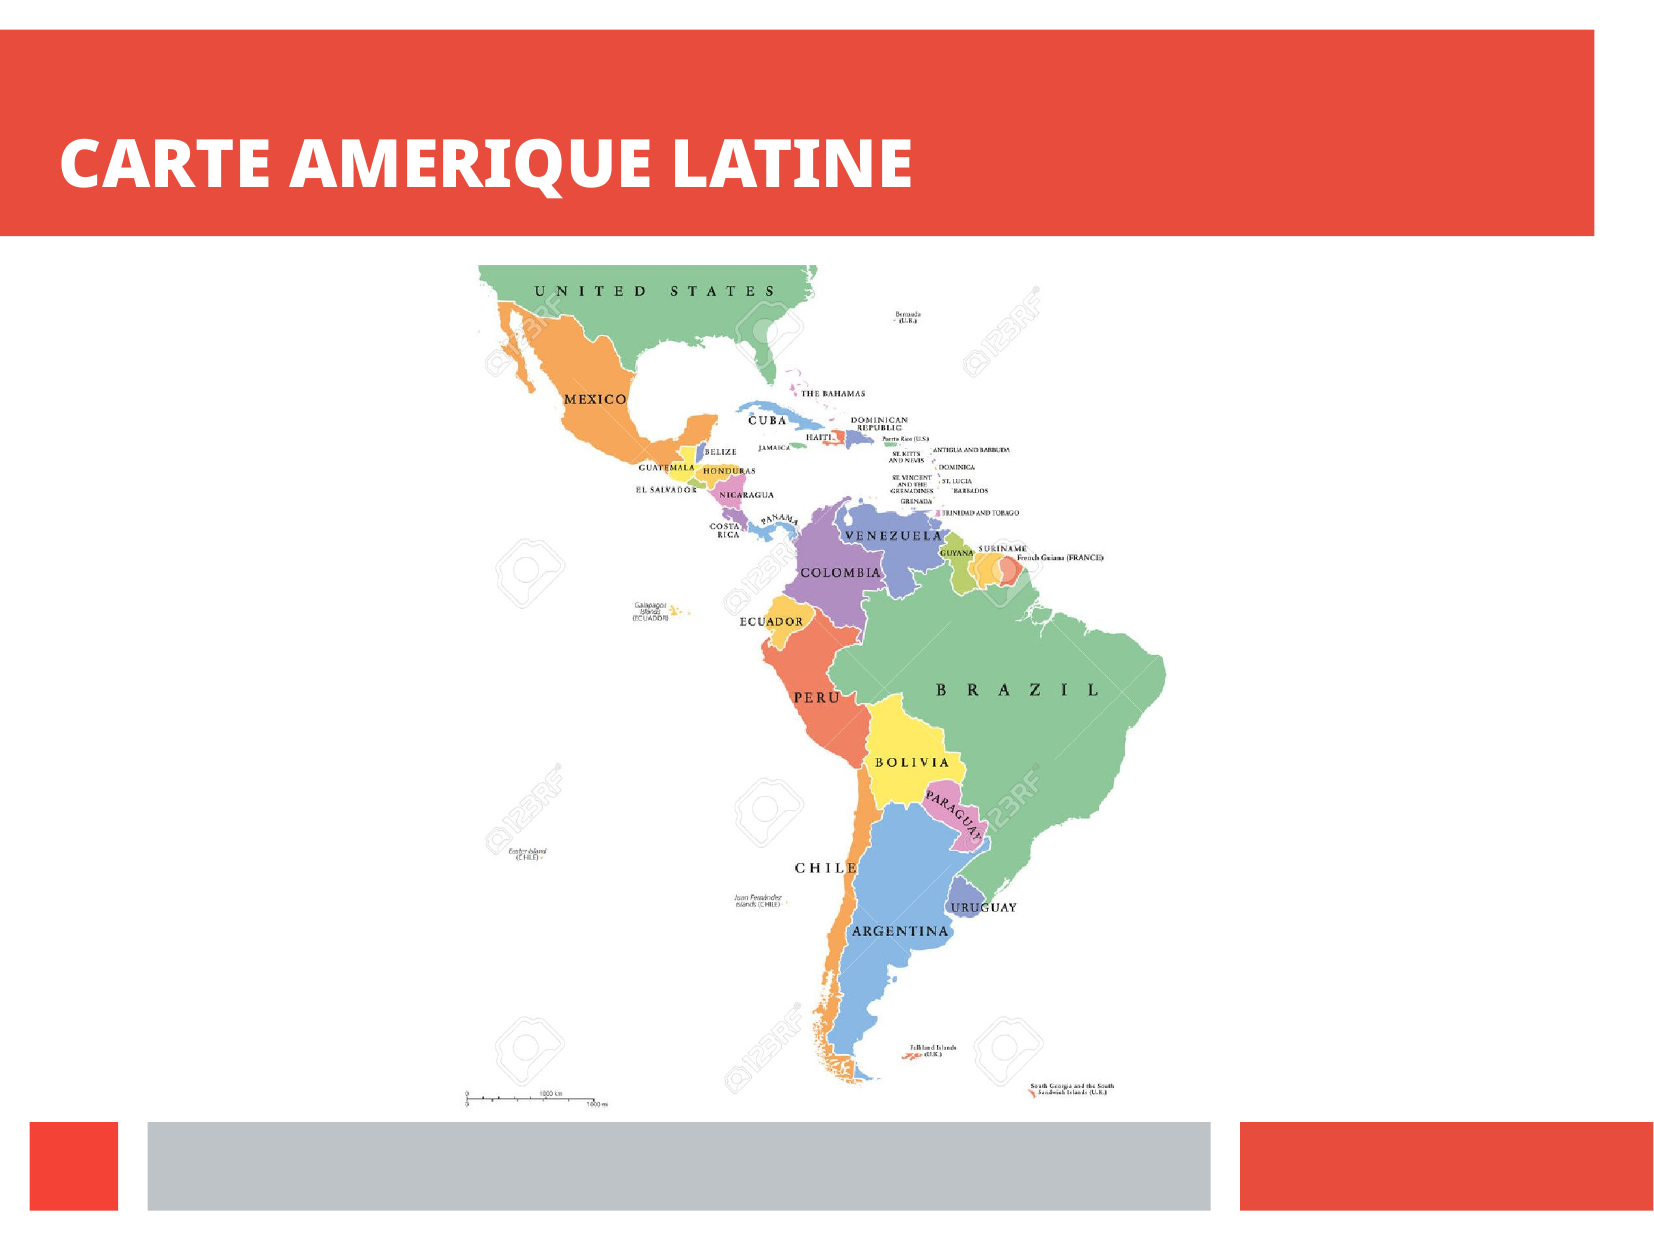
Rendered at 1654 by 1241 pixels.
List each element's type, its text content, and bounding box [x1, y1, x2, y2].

picture [460, 265, 1187, 1111]
title CARTE AMERIQUE LATINE [59, 59, 1595, 207]
